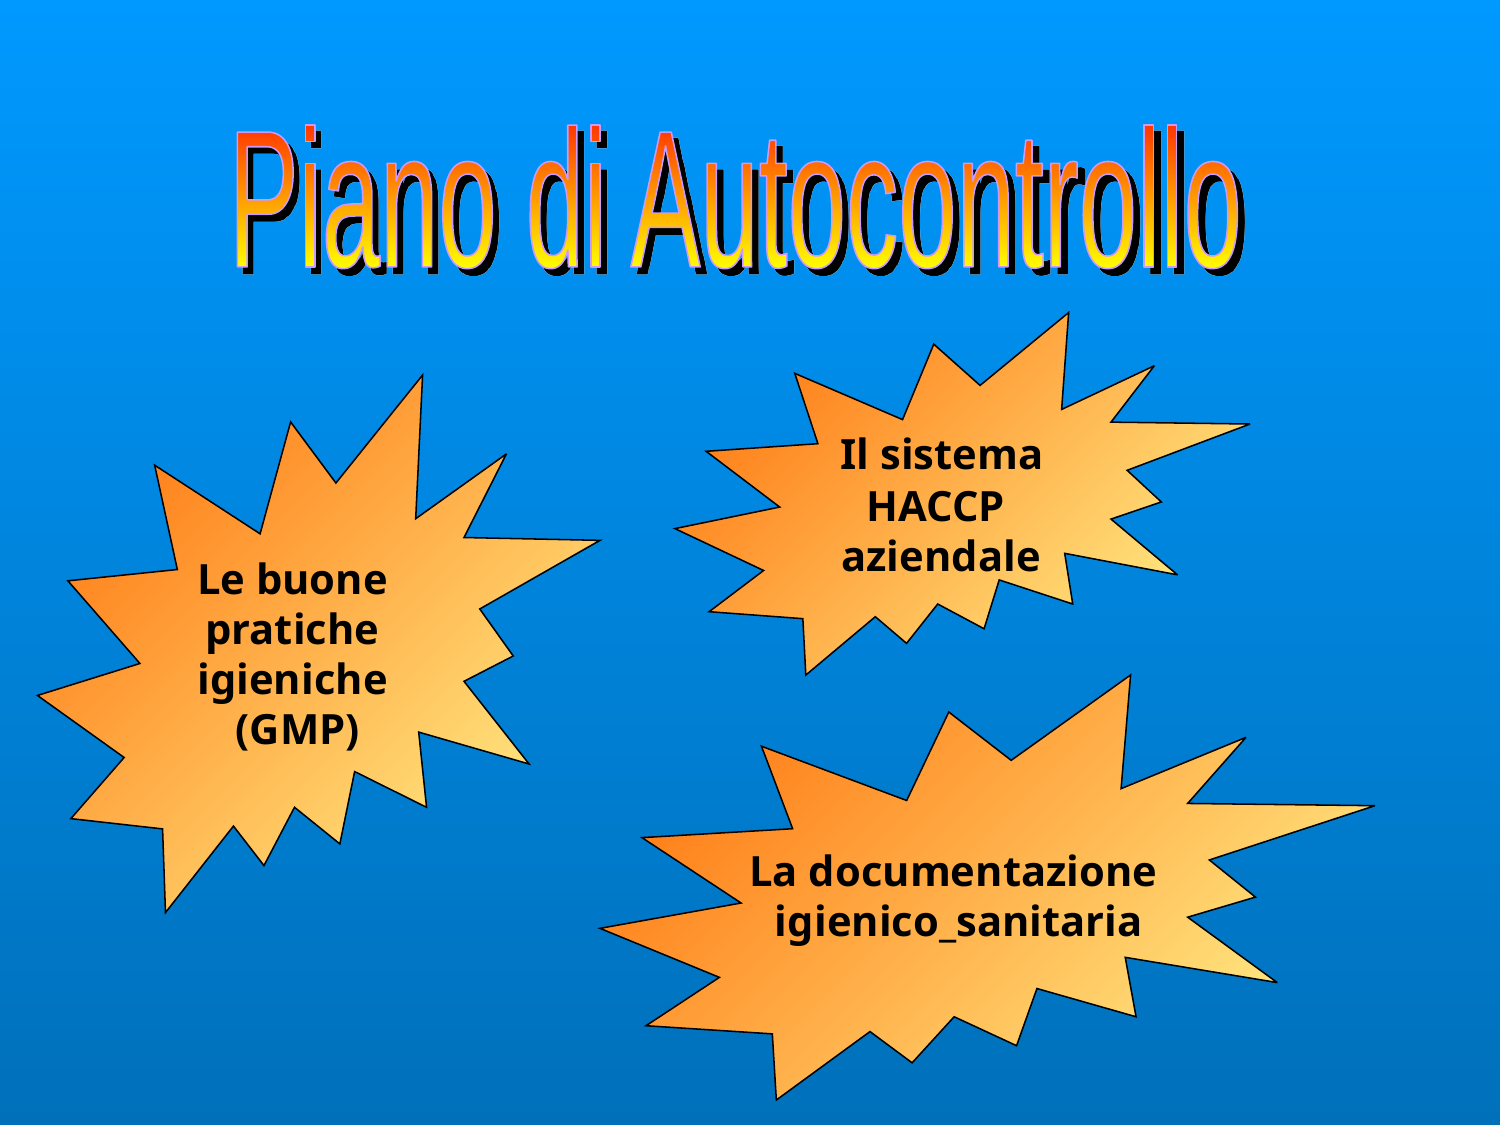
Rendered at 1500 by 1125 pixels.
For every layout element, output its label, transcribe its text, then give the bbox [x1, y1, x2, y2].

text_box Piano di Autocontrollo [963, 161, 1009, 267]
text_box Piano di Autocontrollo [707, 163, 752, 269]
text_box Piano di Autocontrollo [1083, 161, 1133, 269]
text_box Piano di Autocontrollo [792, 161, 842, 269]
text_box La documentazione igienico_sanitaria [599, 674, 1375, 1101]
text_box Piano di Autocontrollo [305, 163, 315, 267]
text_box Piano di Autocontrollo [902, 161, 953, 269]
text_box Piano di Autocontrollo [237, 132, 294, 267]
text_box Piano di Autocontrollo [530, 125, 578, 269]
text_box Piano di Autocontrollo [590, 163, 601, 267]
text_box Piano di Autocontrollo [1016, 140, 1044, 269]
text_box Piano di Autocontrollo [1167, 125, 1177, 267]
text_box Piano di Autocontrollo [326, 161, 381, 269]
text_box Il sistema HACCP aziendale [674, 312, 1251, 676]
text_box Piano di Autocontrollo [387, 161, 432, 267]
text_box Piano di Autocontrollo [442, 161, 493, 269]
text_box Piano di Autocontrollo [630, 132, 701, 267]
text_box Piano di Autocontrollo [1188, 161, 1238, 269]
text_box Le buone pratiche igieniche (GMP) [37, 375, 601, 913]
text_box Piano di Autocontrollo [1050, 161, 1078, 267]
text_box Piano di Autocontrollo [760, 140, 787, 269]
text_box Piano di Autocontrollo [1144, 125, 1154, 267]
text_box Piano di Autocontrollo [850, 161, 896, 269]
